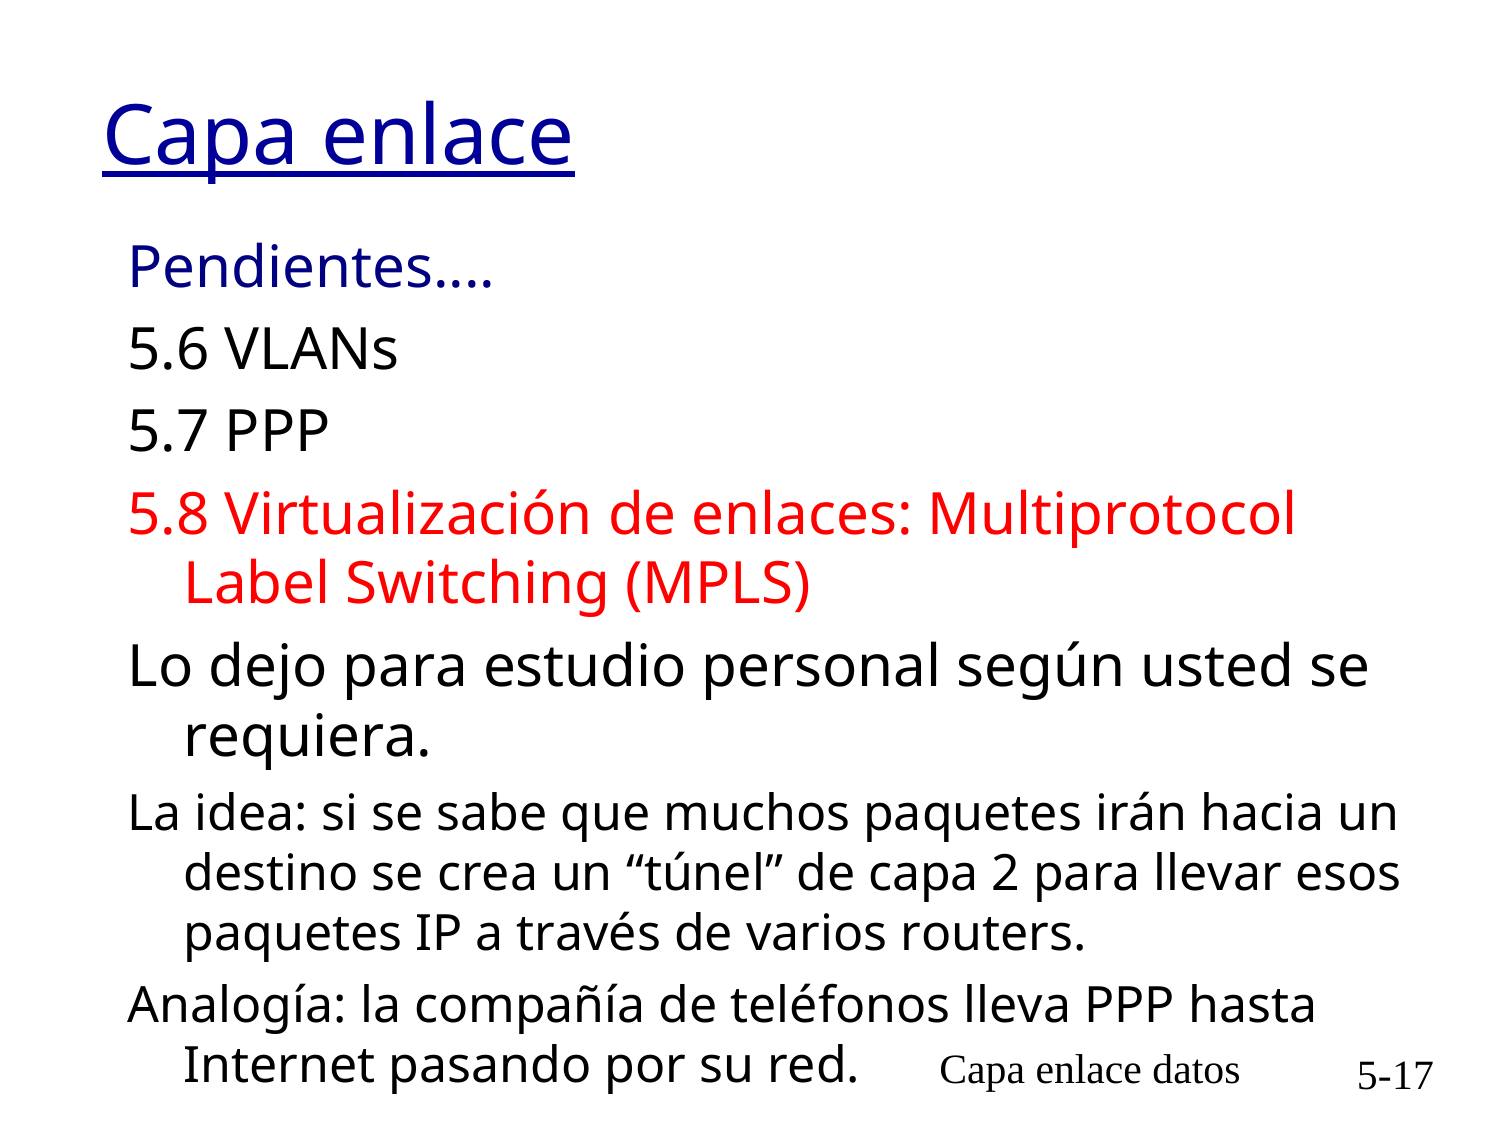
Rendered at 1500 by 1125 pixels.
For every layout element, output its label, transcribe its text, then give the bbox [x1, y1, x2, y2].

title Capa enlace [87, 37, 1363, 225]
list Pendientes.... 5.6 VLANs 5.7 PPP 5.8 Virtualización de enlaces: Multiprotocol Label Switching (MPLS) Lo dejo para estudio personal según usted se requiera. La idea: si se sabe que muchos paquetes irán hacia un destino se crea un “túnel” de capa 2 para llevar esos paquetes IP a través de varios routers. Analogía: la compañía de teléfonos lleva PPP hasta Internet pasando por su red. [112, 221, 1468, 1102]
